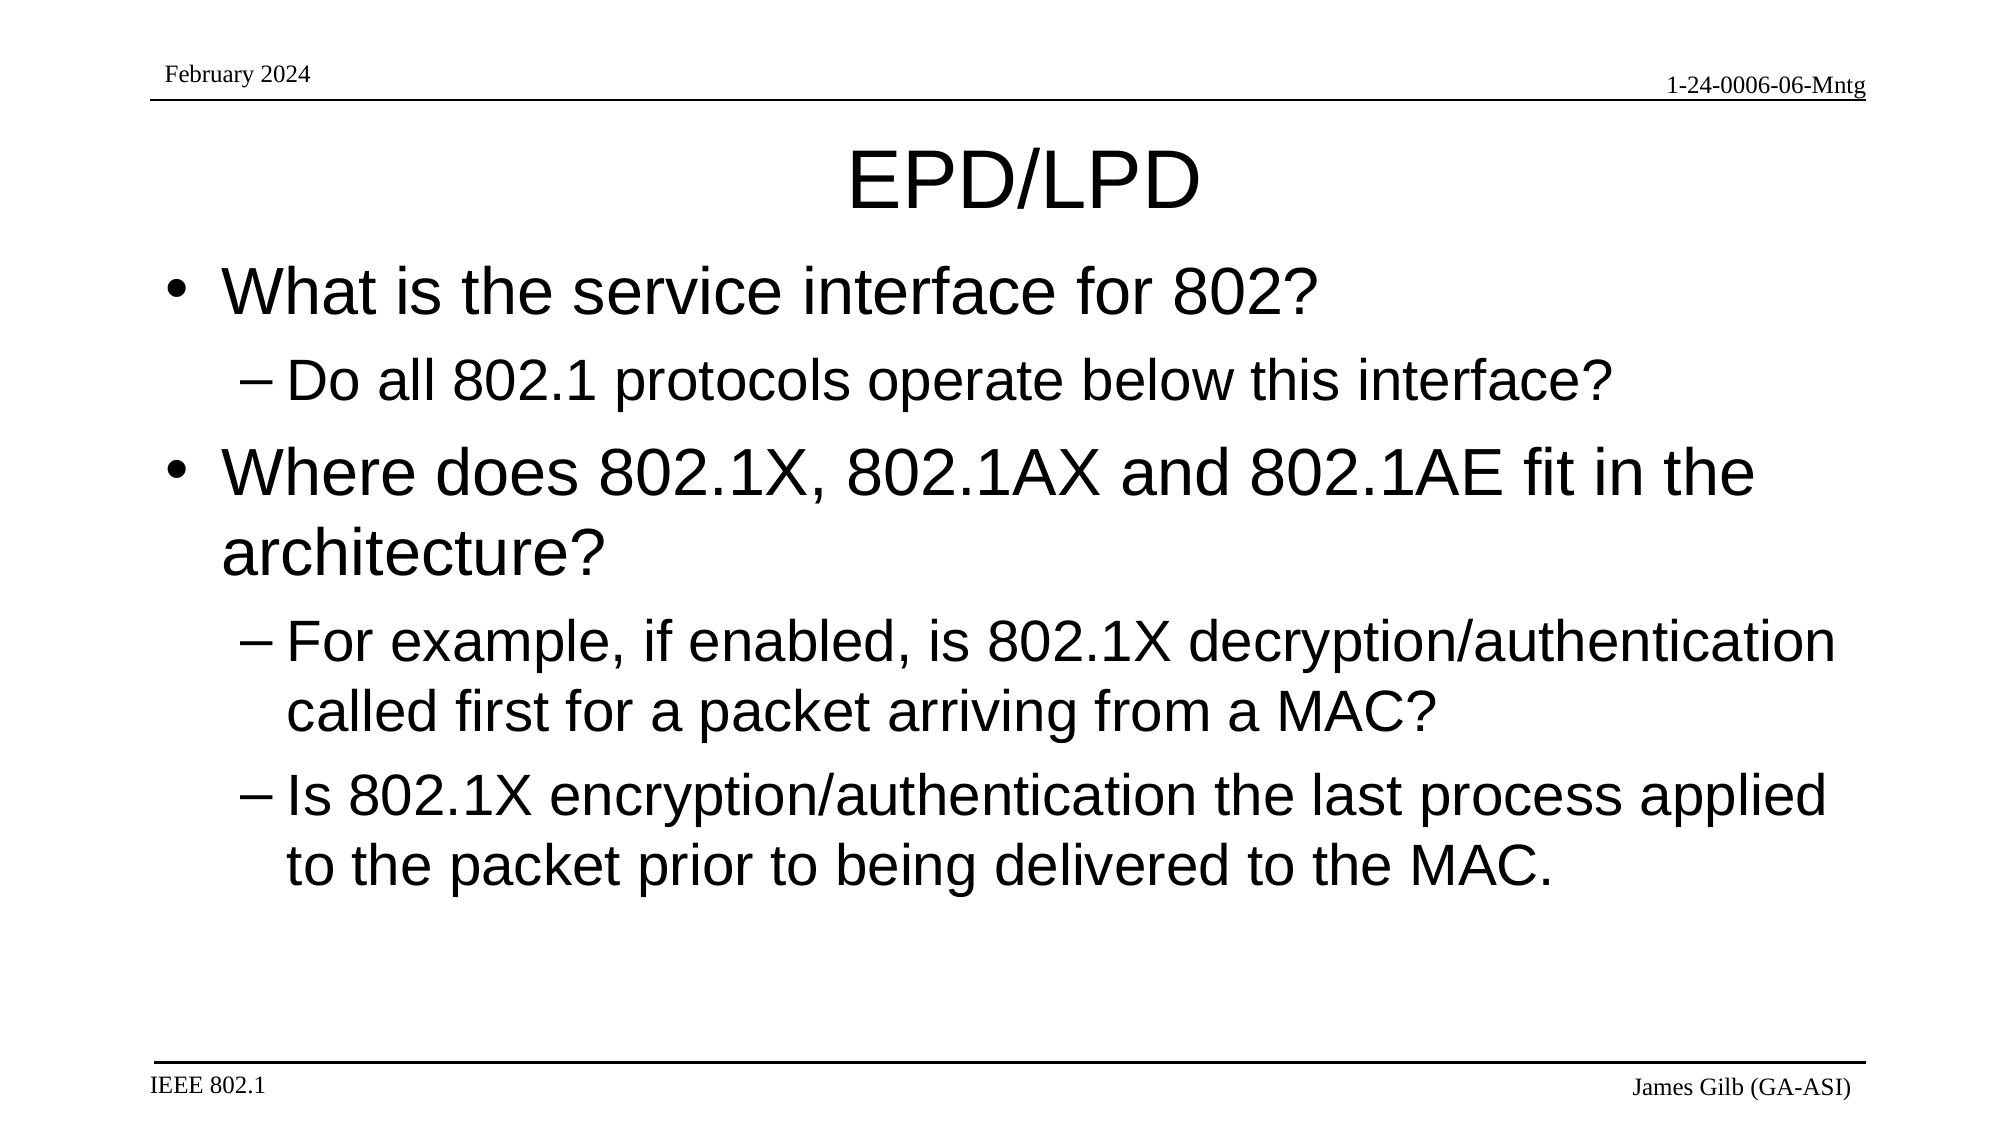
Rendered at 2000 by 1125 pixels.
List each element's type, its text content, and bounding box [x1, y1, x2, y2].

list What is the service interface for 802? Do all 802.1 protocols operate below this interface? Where does 802.1X, 802.1AX and 802.1AE fit in the architecture? For example, if enabled, is 802.1X decryption/authentication called first for a packet arriving from a MAC? Is 802.1X encryption/authentication the last process applied to the packet prior to being delivered to the MAC. [149, 239, 1900, 1051]
title EPD/LPD [149, 112, 1900, 238]
